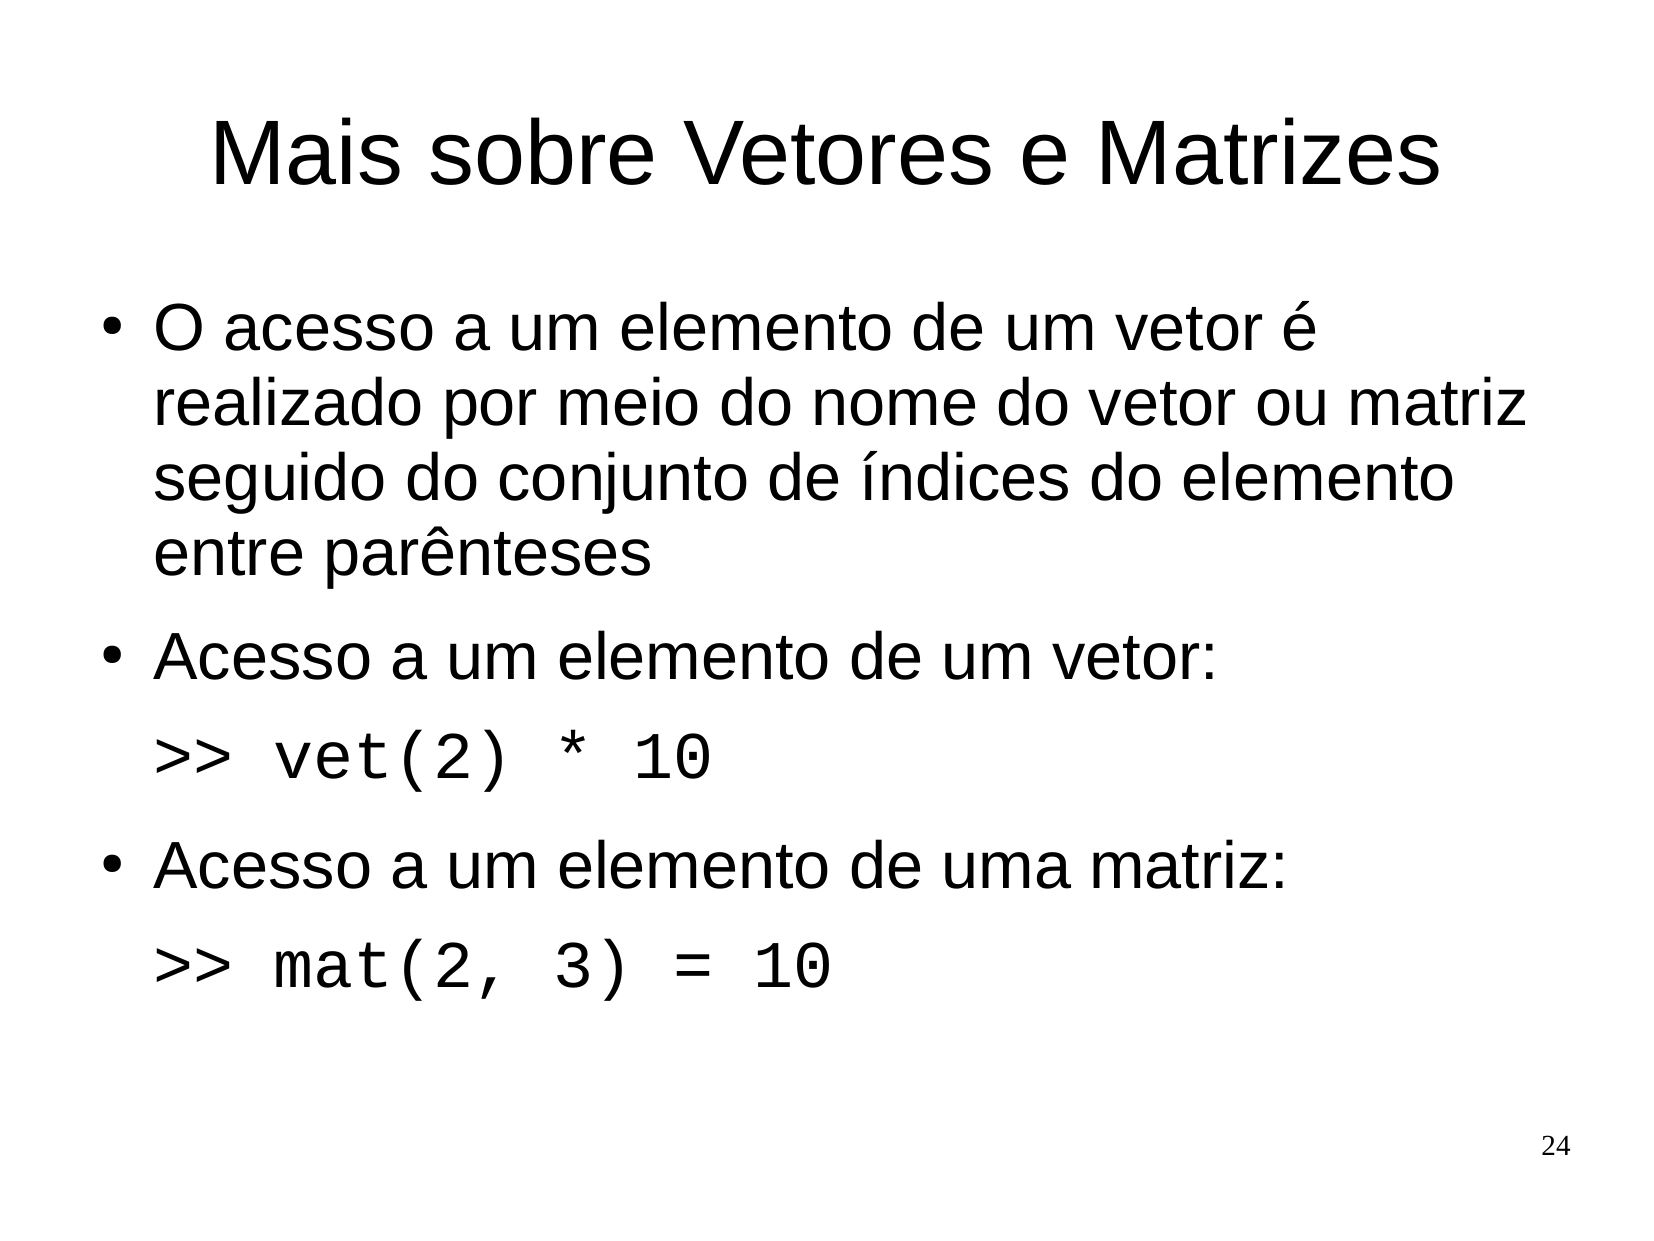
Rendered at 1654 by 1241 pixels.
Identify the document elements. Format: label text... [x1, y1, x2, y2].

list O acesso a um elemento de um vetor é realizado por meio do nome do vetor ou matriz seguido do conjunto de índices do elemento entre parênteses Acesso a um elemento de um vetor: >> vet(2) * 10 Acesso a um elemento de uma matriz: >> mat(2, 3) = 10 [82, 290, 1571, 1111]
title Mais sobre Vetores e Matrizes [82, 49, 1571, 257]
